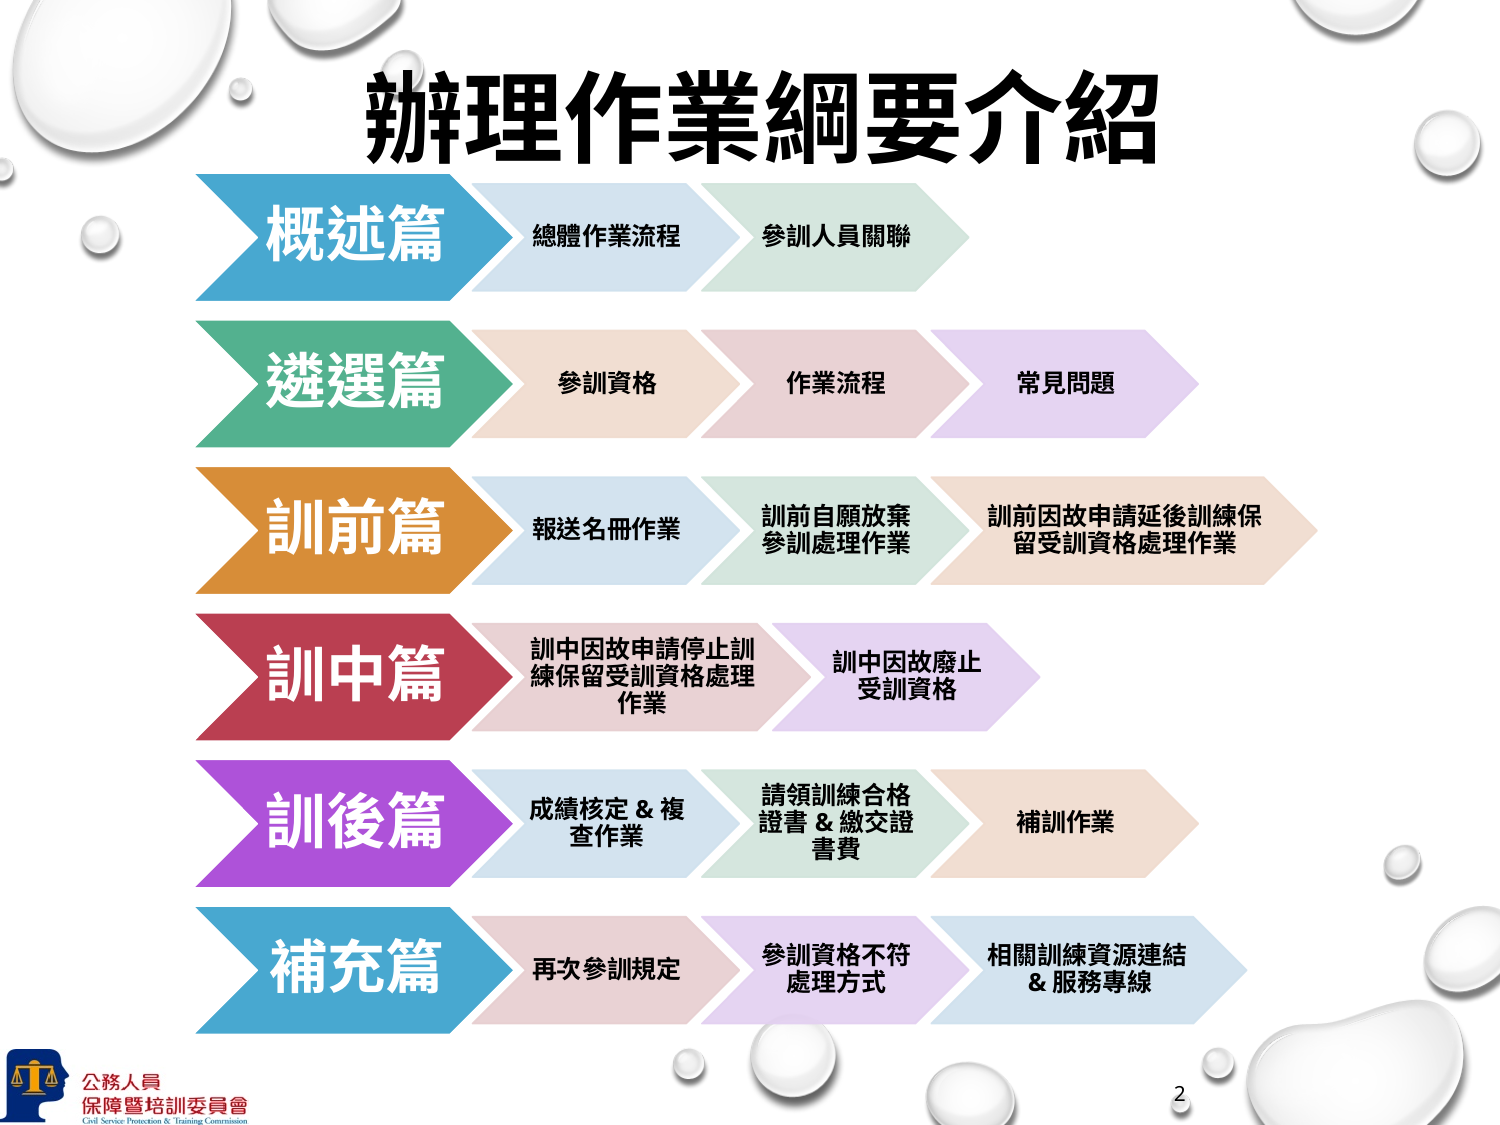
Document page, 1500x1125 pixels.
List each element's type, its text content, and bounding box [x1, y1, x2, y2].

text_box 訓後篇 [192, 759, 515, 888]
text_box 常見問題 [931, 330, 1199, 438]
text_box 相關訓練資源連結&服務專線 [931, 916, 1247, 1024]
text_box 作業流程 [701, 330, 969, 438]
text_box 2 [1158, 1065, 1497, 1125]
text_box 成績核定&複查作業 [472, 770, 740, 878]
text_box 報送名冊作業 [472, 477, 740, 584]
text_box 訓前篇 [192, 466, 515, 595]
text_box 辦理作業綱要介紹 [348, 48, 1188, 185]
text_box 訓中因故廢止受訓資格 [772, 623, 1040, 731]
text_box 補訓作業 [931, 770, 1199, 878]
text_box 總體作業流程 [472, 184, 740, 291]
text_box 參訓資格 [472, 330, 740, 438]
text_box 參訓資格不符處理方式 [701, 916, 969, 1024]
text_box 概述篇 [192, 173, 515, 302]
text_box 訓中因故申請停止訓練保留受訓資格處理作業 [472, 623, 811, 731]
text_box 參訓人員關聯 [701, 184, 969, 291]
text_box 訓前自願放棄參訓處理作業 [701, 477, 969, 584]
text_box 請領訓練合格證書&繳交證書費 [701, 770, 969, 878]
text_box 訓中篇 [192, 612, 515, 742]
text_box 補充篇 [192, 905, 515, 1035]
text_box 遴選篇 [192, 319, 515, 449]
text_box 訓前因故申請延後訓練保留受訓資格處理作業 [931, 477, 1317, 584]
text_box 再次參訓規定 [472, 916, 740, 1024]
